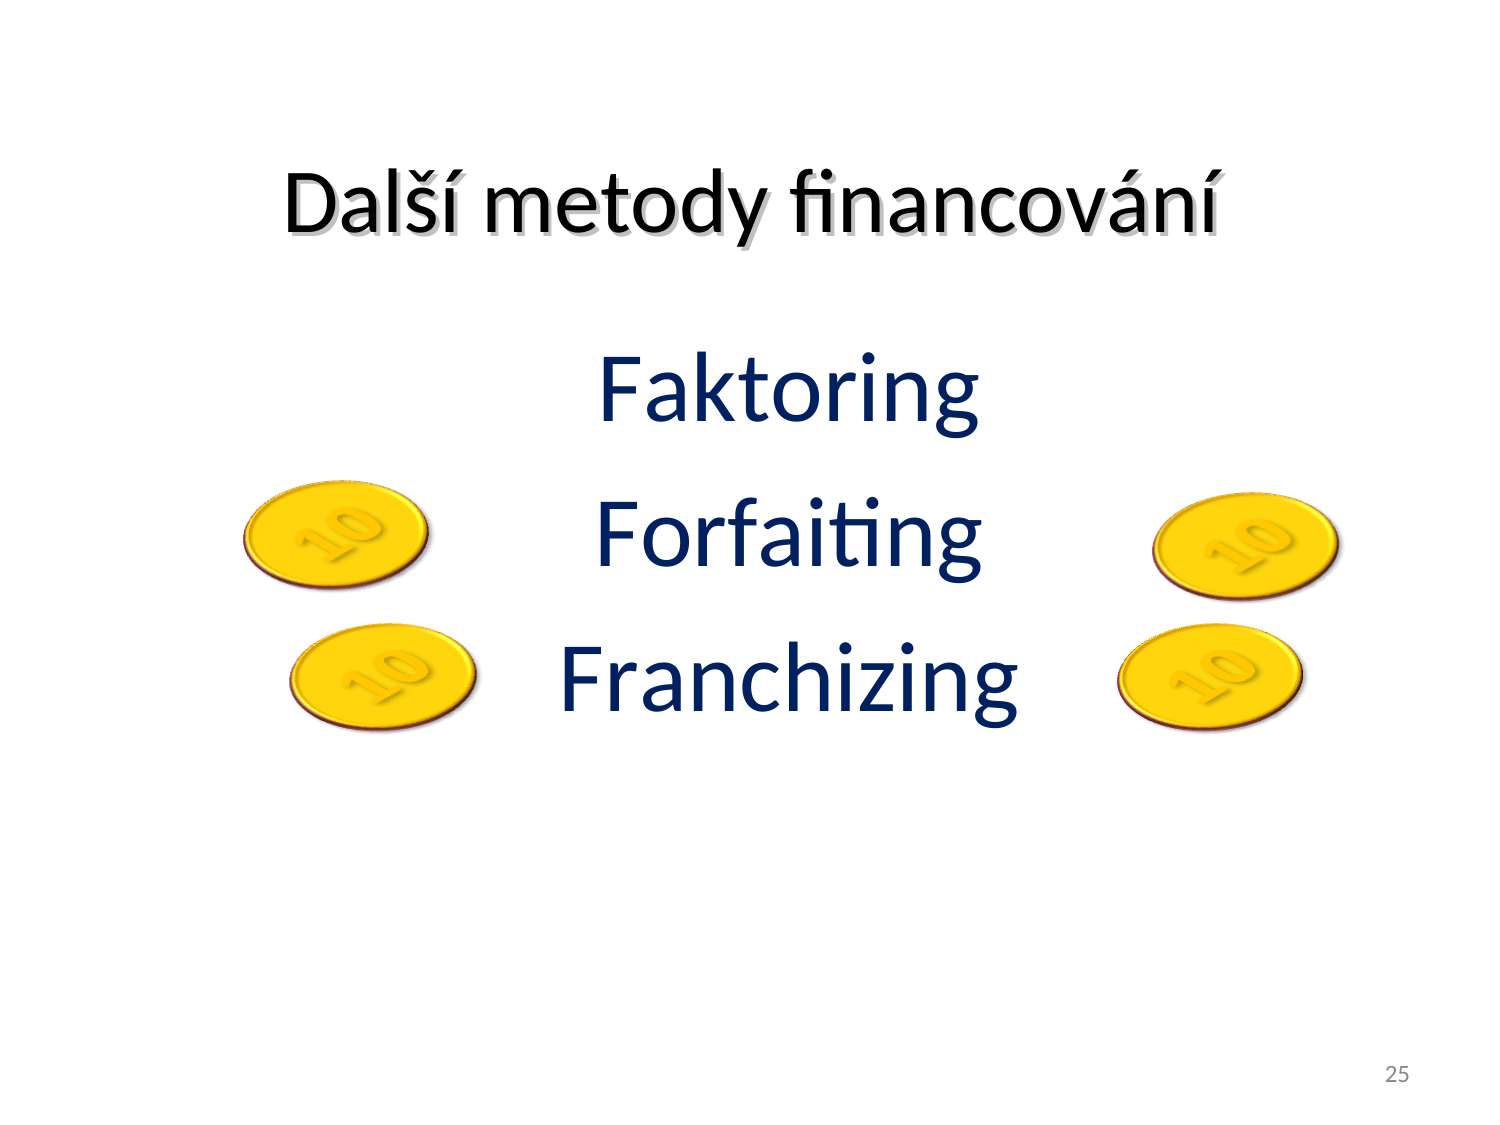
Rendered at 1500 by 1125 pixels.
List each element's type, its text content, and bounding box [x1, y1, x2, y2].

text_box <číslo> [1074, 1042, 1426, 1103]
picture [184, 447, 541, 770]
title Další metody financování [76, 101, 1427, 290]
list Faktoring Forfaiting Franchizing [76, 314, 1427, 885]
picture [1058, 459, 1403, 770]
